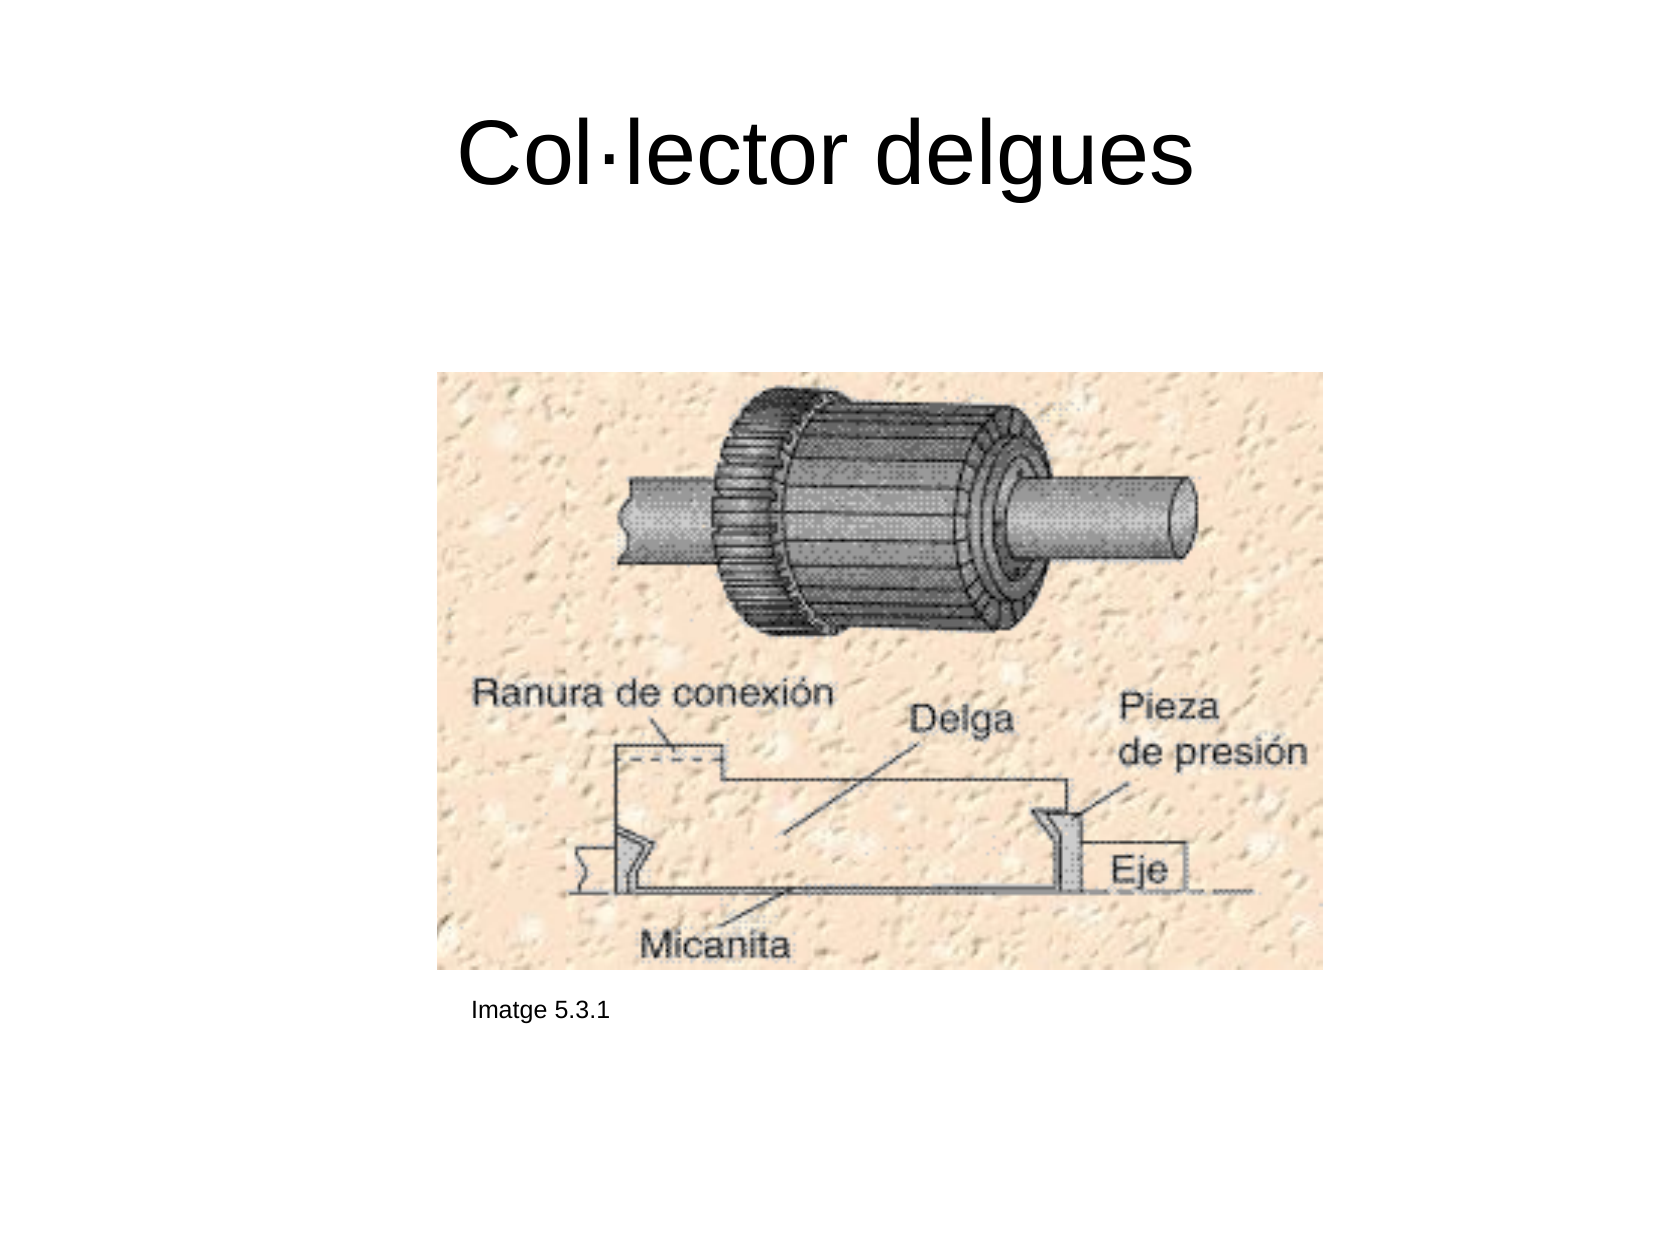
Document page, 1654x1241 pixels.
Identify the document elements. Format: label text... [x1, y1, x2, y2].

title Col·lector delgues [82, 49, 1571, 257]
picture [437, 372, 1323, 970]
text_box Imatge 5.3.1 [456, 988, 834, 1075]
